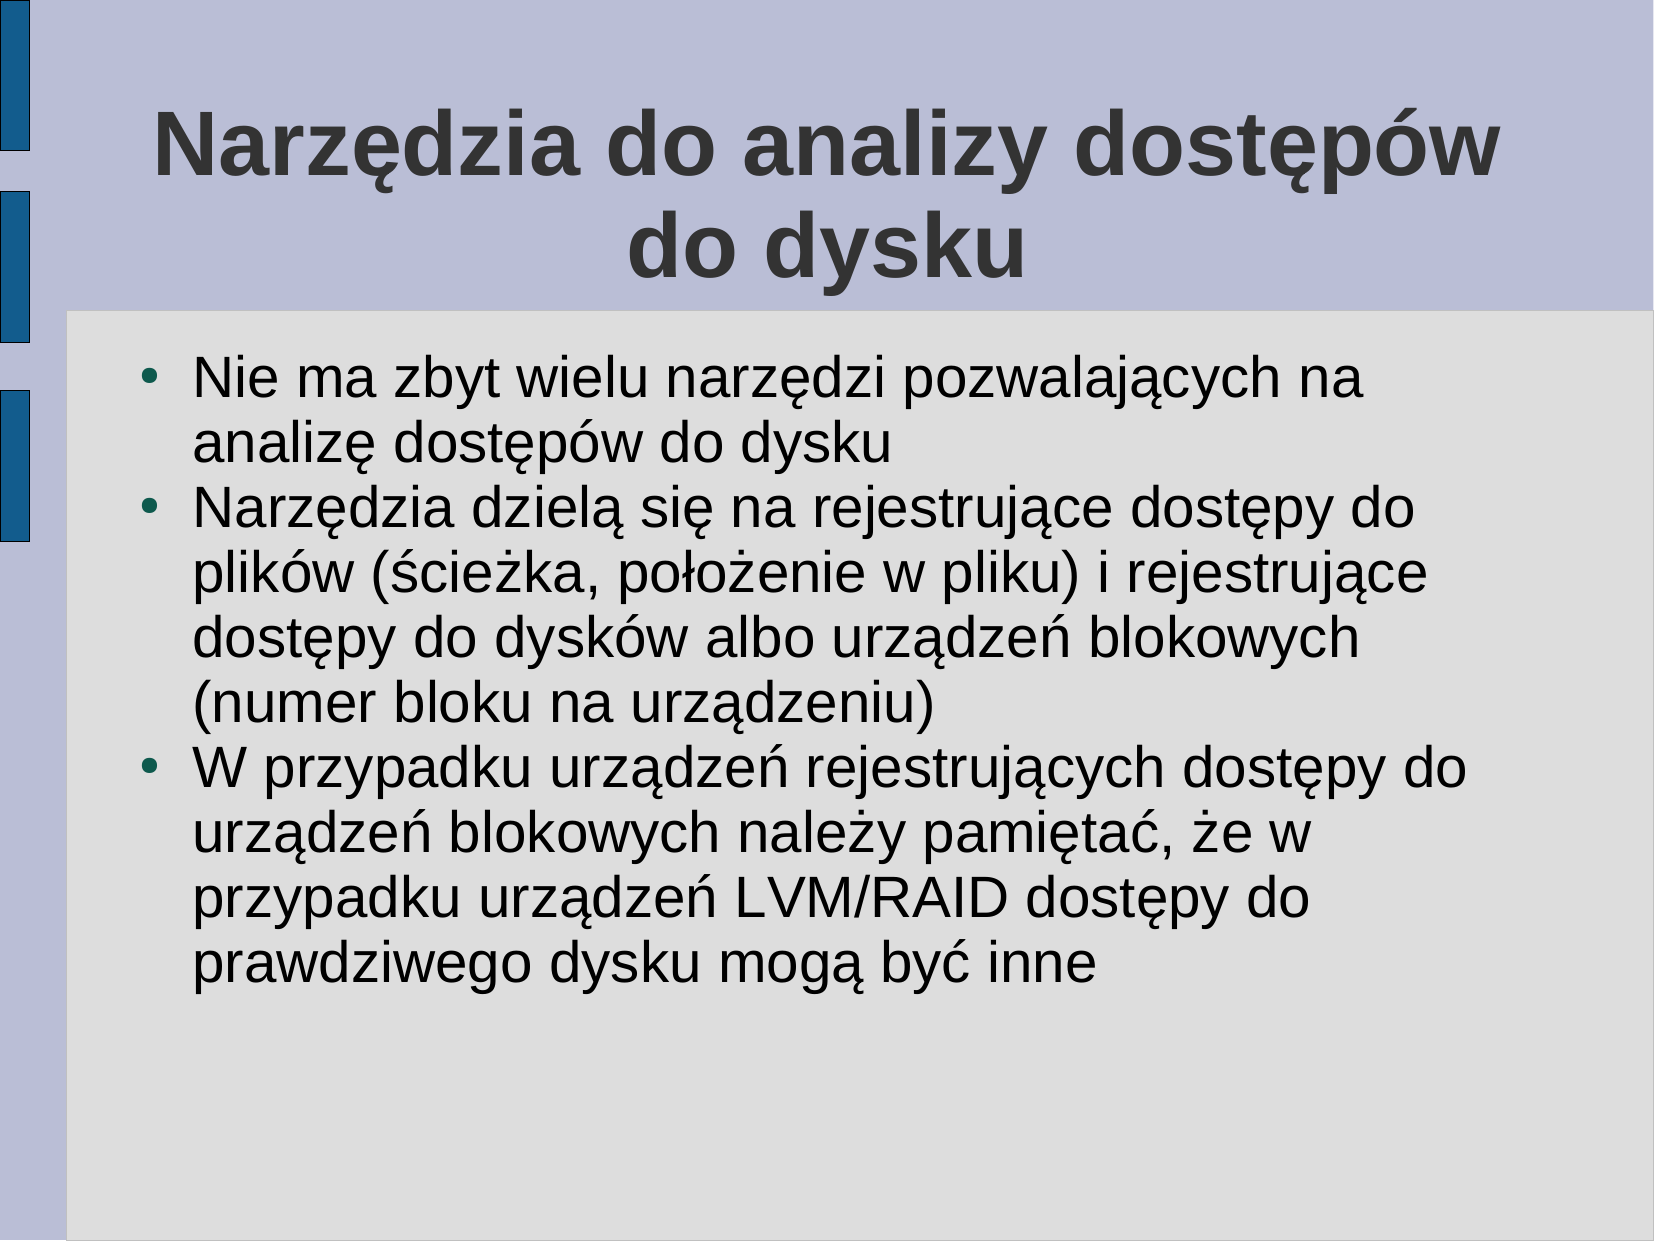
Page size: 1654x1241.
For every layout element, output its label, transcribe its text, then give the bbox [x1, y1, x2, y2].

list Nie ma zbyt wielu narzędzi pozwalających na analizę dostępów do dysku Narzędzia dzielą się na rejestrujące dostępy do plików (ścieżka, położenie w pliku) i rejestrujące dostępy do dysków albo urządzeń blokowych (numer bloku na urządzeniu) W przypadku urządzeń rejestrujących dostępy do urządzeń blokowych należy pamiętać, że w przypadku urządzeń LVM/RAID dostępy do prawdziwego dysku mogą być inne [121, 344, 1534, 1127]
title Narzędzia do analizy dostępów do dysku [121, 91, 1534, 299]
